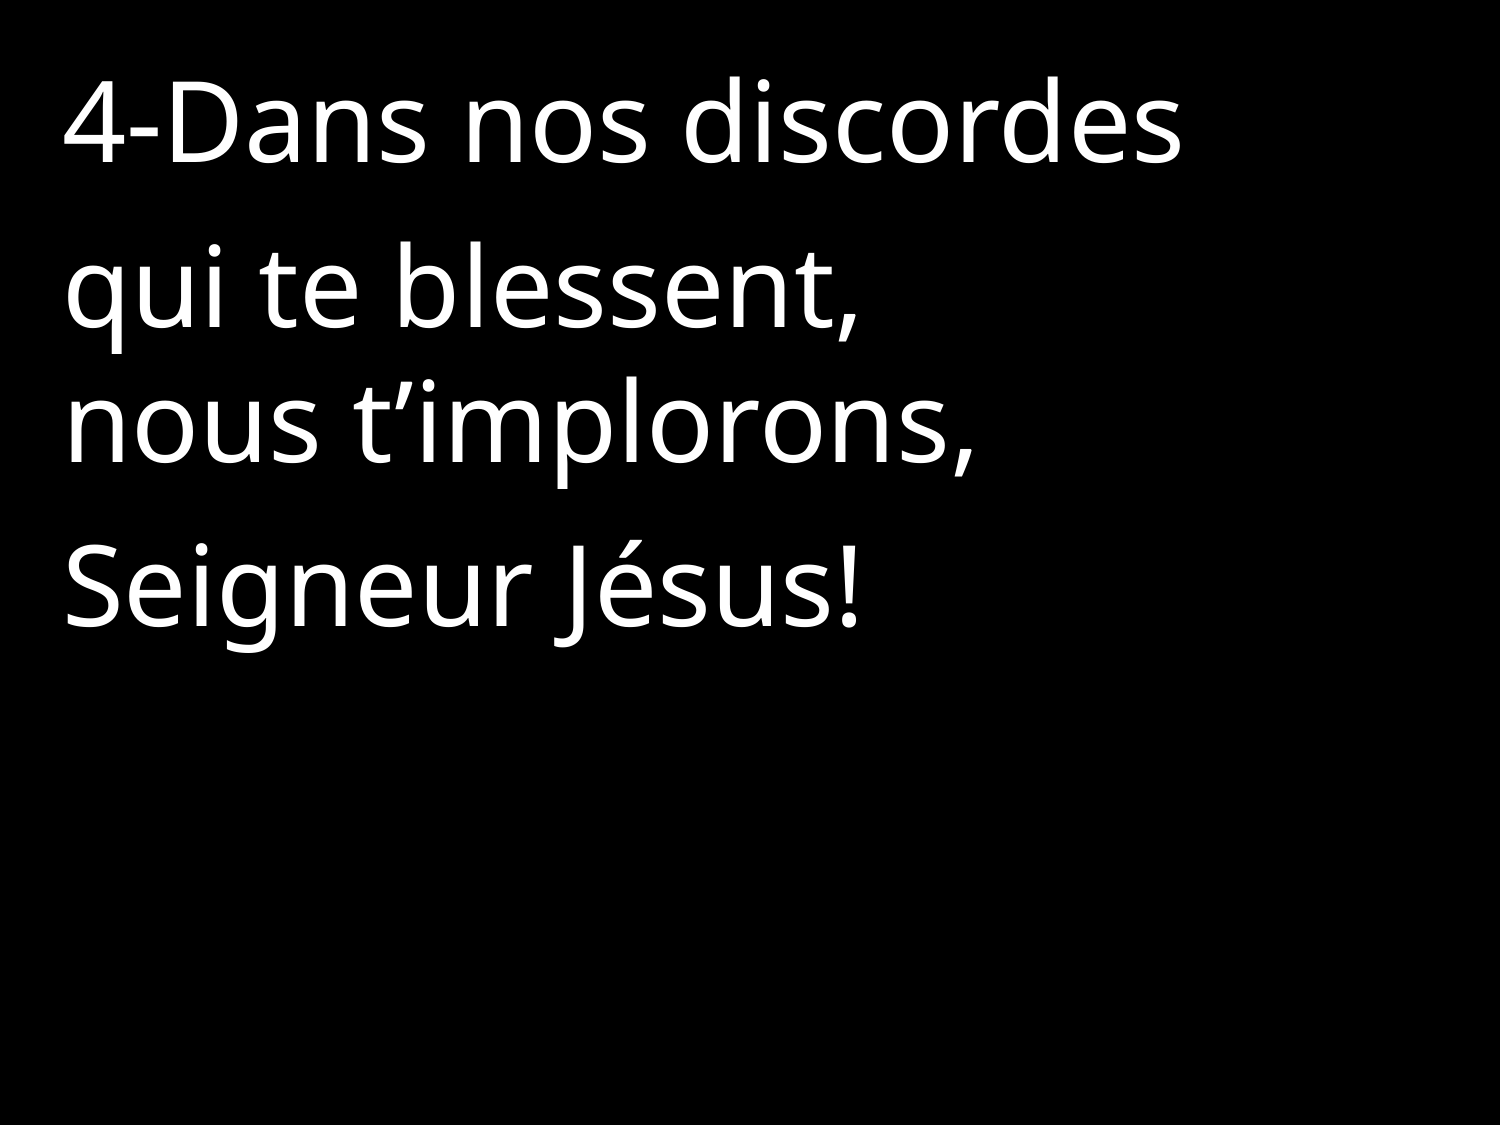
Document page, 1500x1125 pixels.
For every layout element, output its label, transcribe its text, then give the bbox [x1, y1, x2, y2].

list 4-Dans nos discordes qui te blessent, nous t’implorons, Seigneur Jésus! [47, 42, 1500, 1005]
